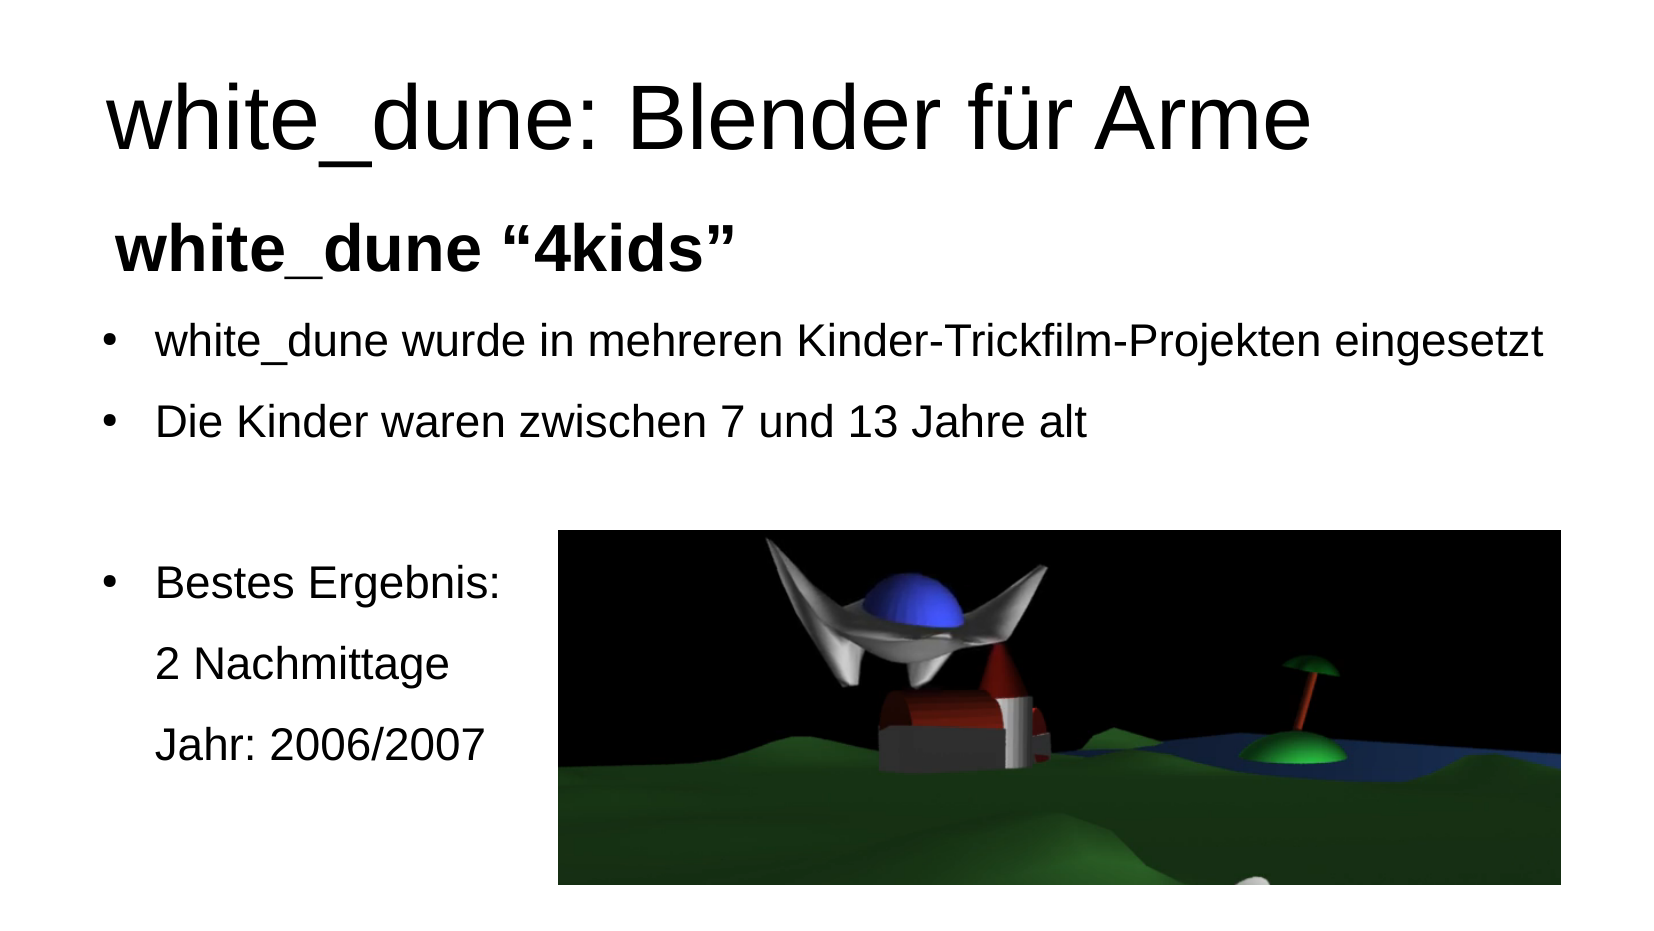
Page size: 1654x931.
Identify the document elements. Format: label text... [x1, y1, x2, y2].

title white_dune: Blender für Arme [0, 39, 1456, 196]
picture [558, 530, 1561, 886]
list white_dune “4kids” white_dune wurde in mehreren Kinder-Trickfilm-Projekten eingesetzt Die Kinder waren zwischen 7 und 13 Jahre alt Bestes Ergebnis: 2 Nachmittage Jahr: 2006/2007 [45, 210, 1636, 931]
